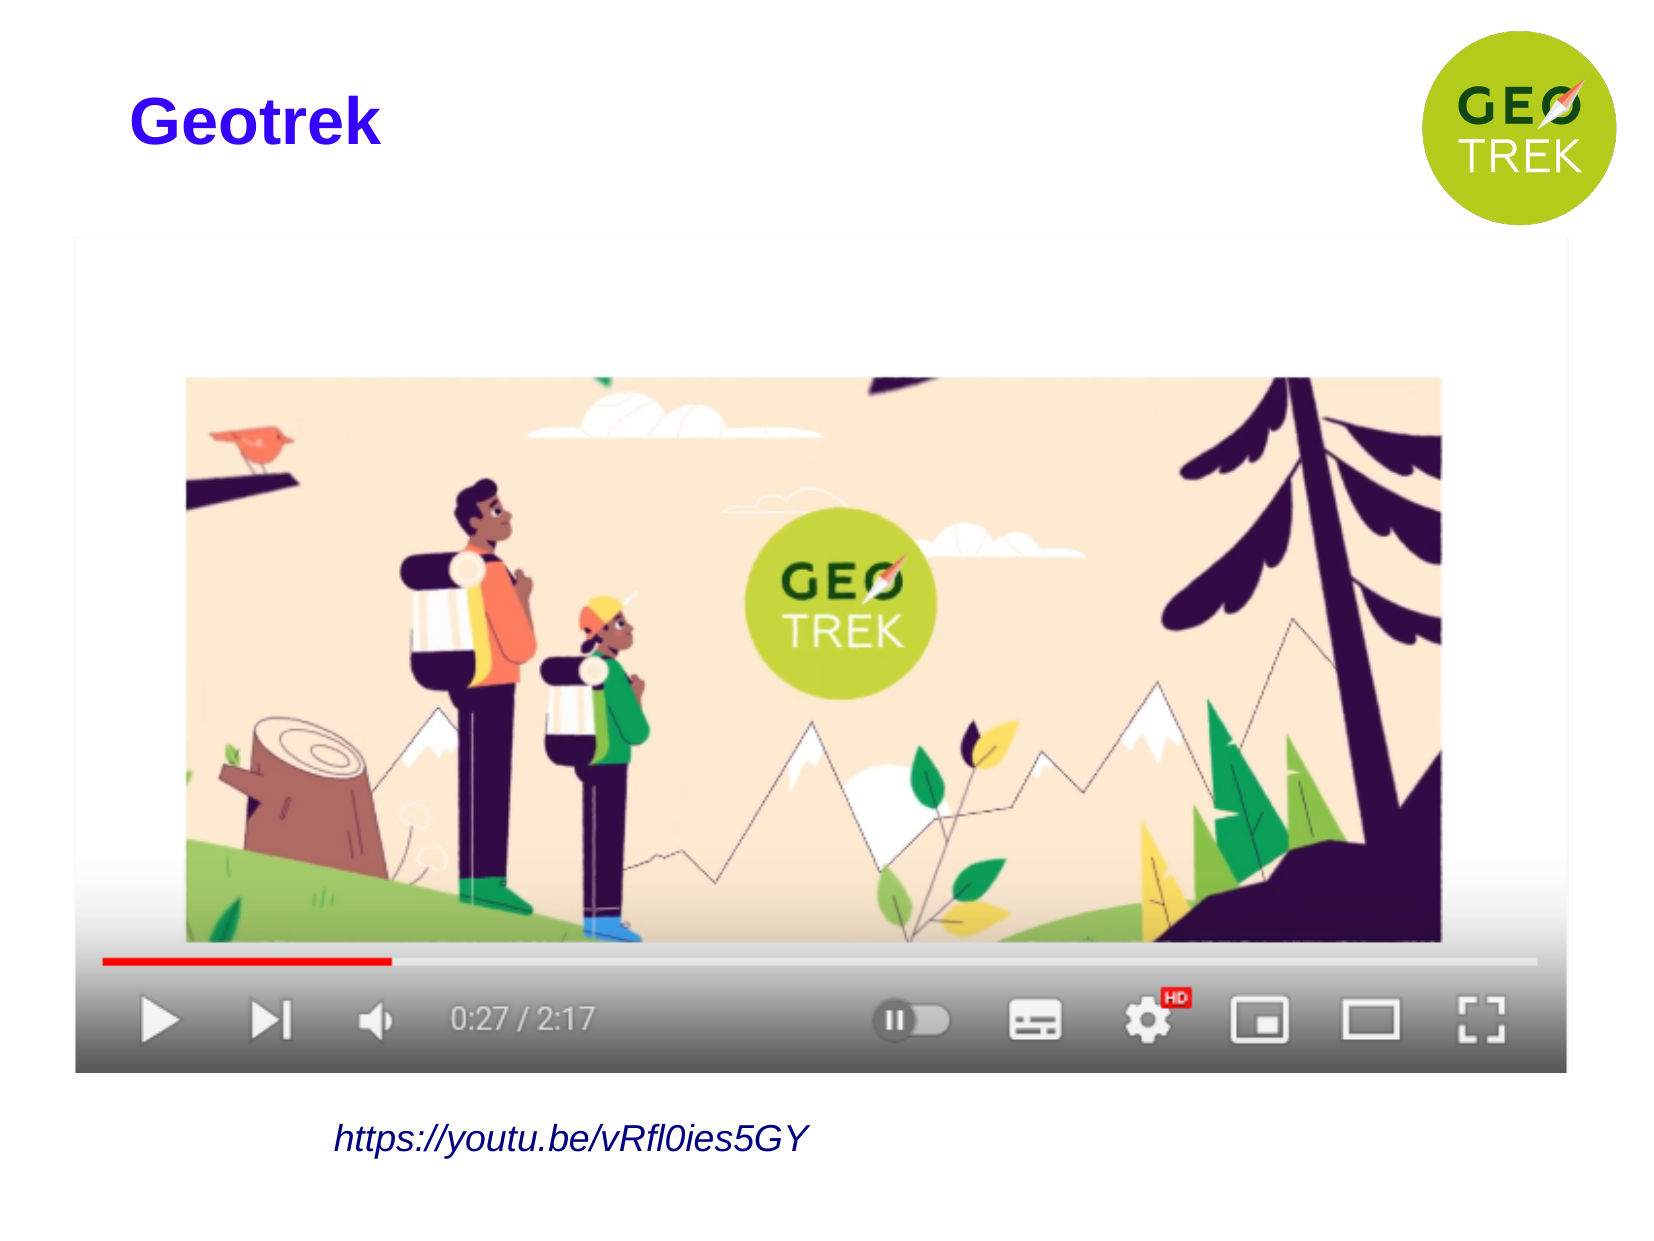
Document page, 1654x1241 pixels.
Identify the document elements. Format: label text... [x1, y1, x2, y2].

picture [74, 0, 1654, 1073]
text_box https://youtu.be/vRfl0ies5GY [318, 1110, 834, 1168]
title Geotrek [129, 11, 1387, 160]
